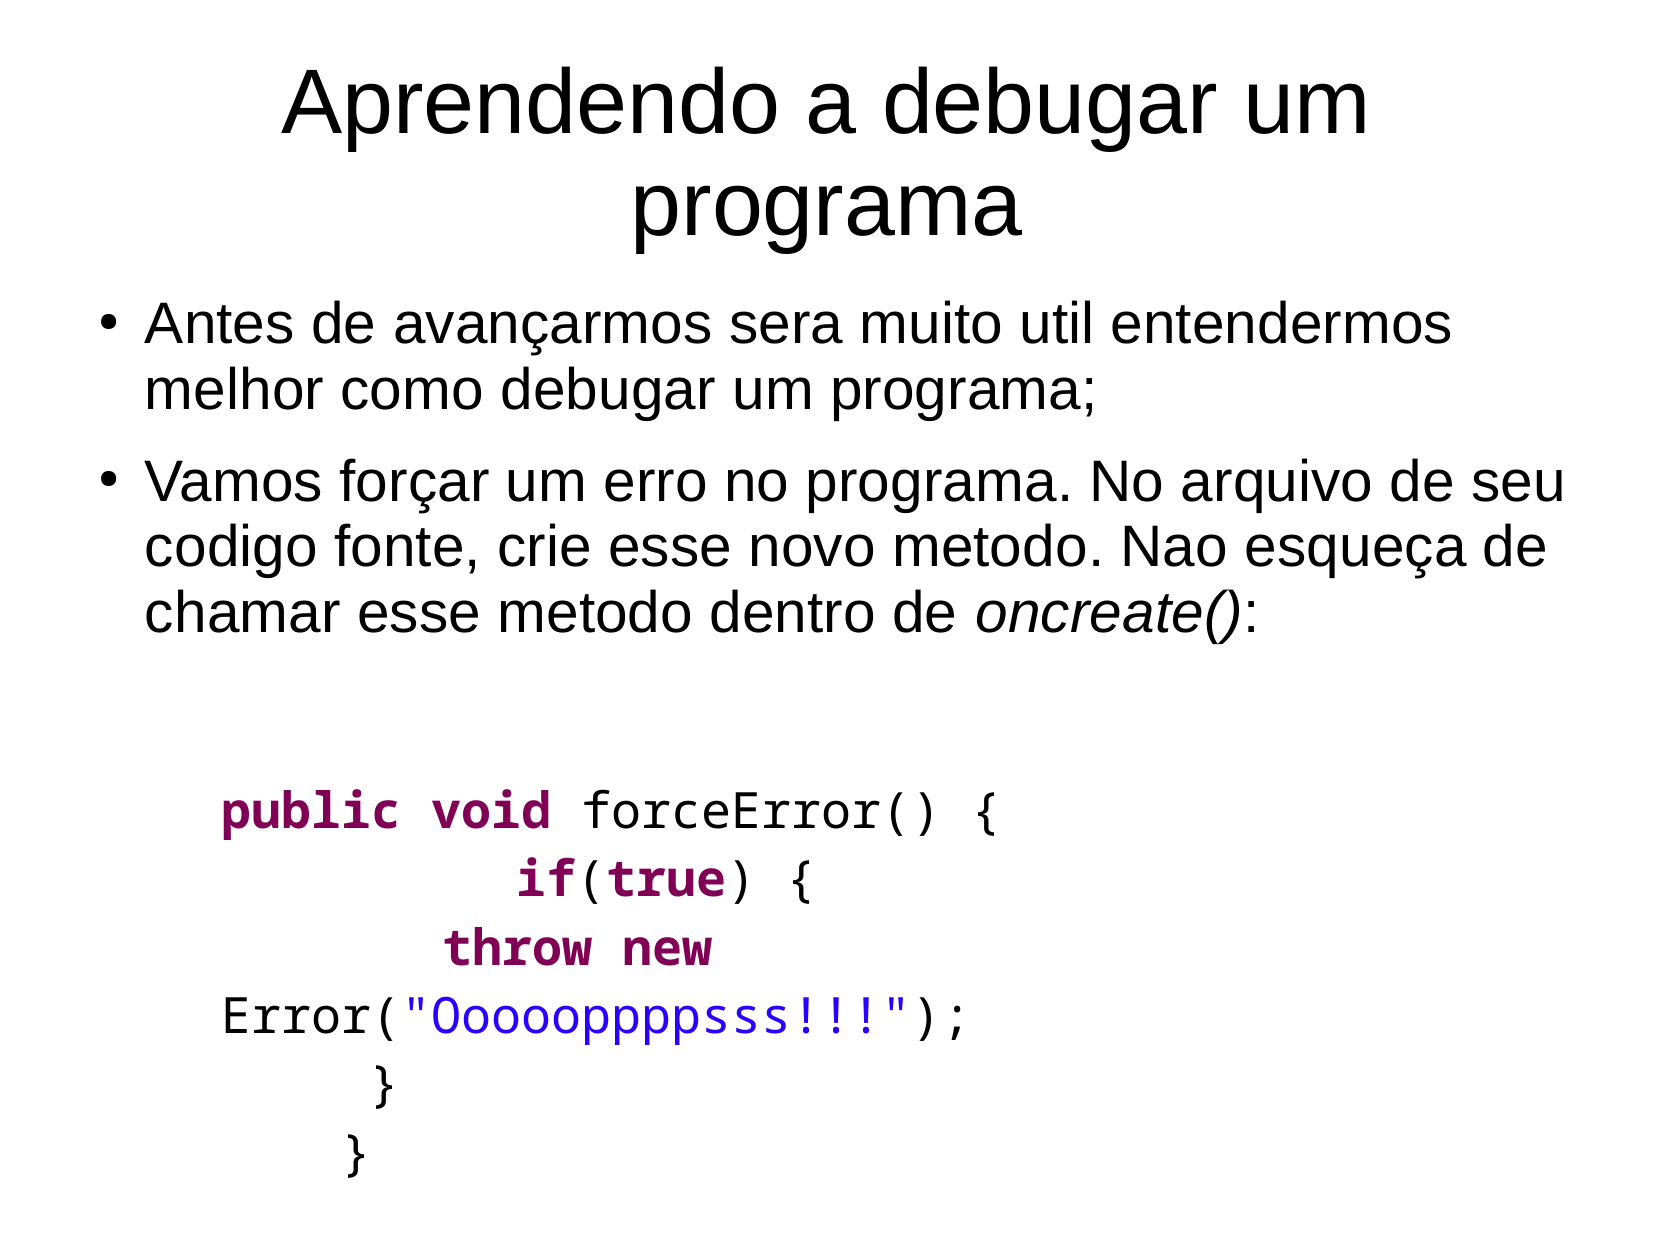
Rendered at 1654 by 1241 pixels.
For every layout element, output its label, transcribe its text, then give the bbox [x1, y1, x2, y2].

title Aprendendo a debugar um programa [82, 49, 1571, 257]
list Antes de avançarmos sera muito util entendermos melhor como debugar um programa; Vamos forçar um erro no programa. No arquivo de seu codigo fonte, crie esse novo metodo. Nao esqueça de chamar esse metodo dentro de oncreate(): [82, 290, 1571, 709]
text_box public void forceError() { if(true) { throw new Error("Oooooppppsss!!!"); } } [206, 767, 1447, 1134]
